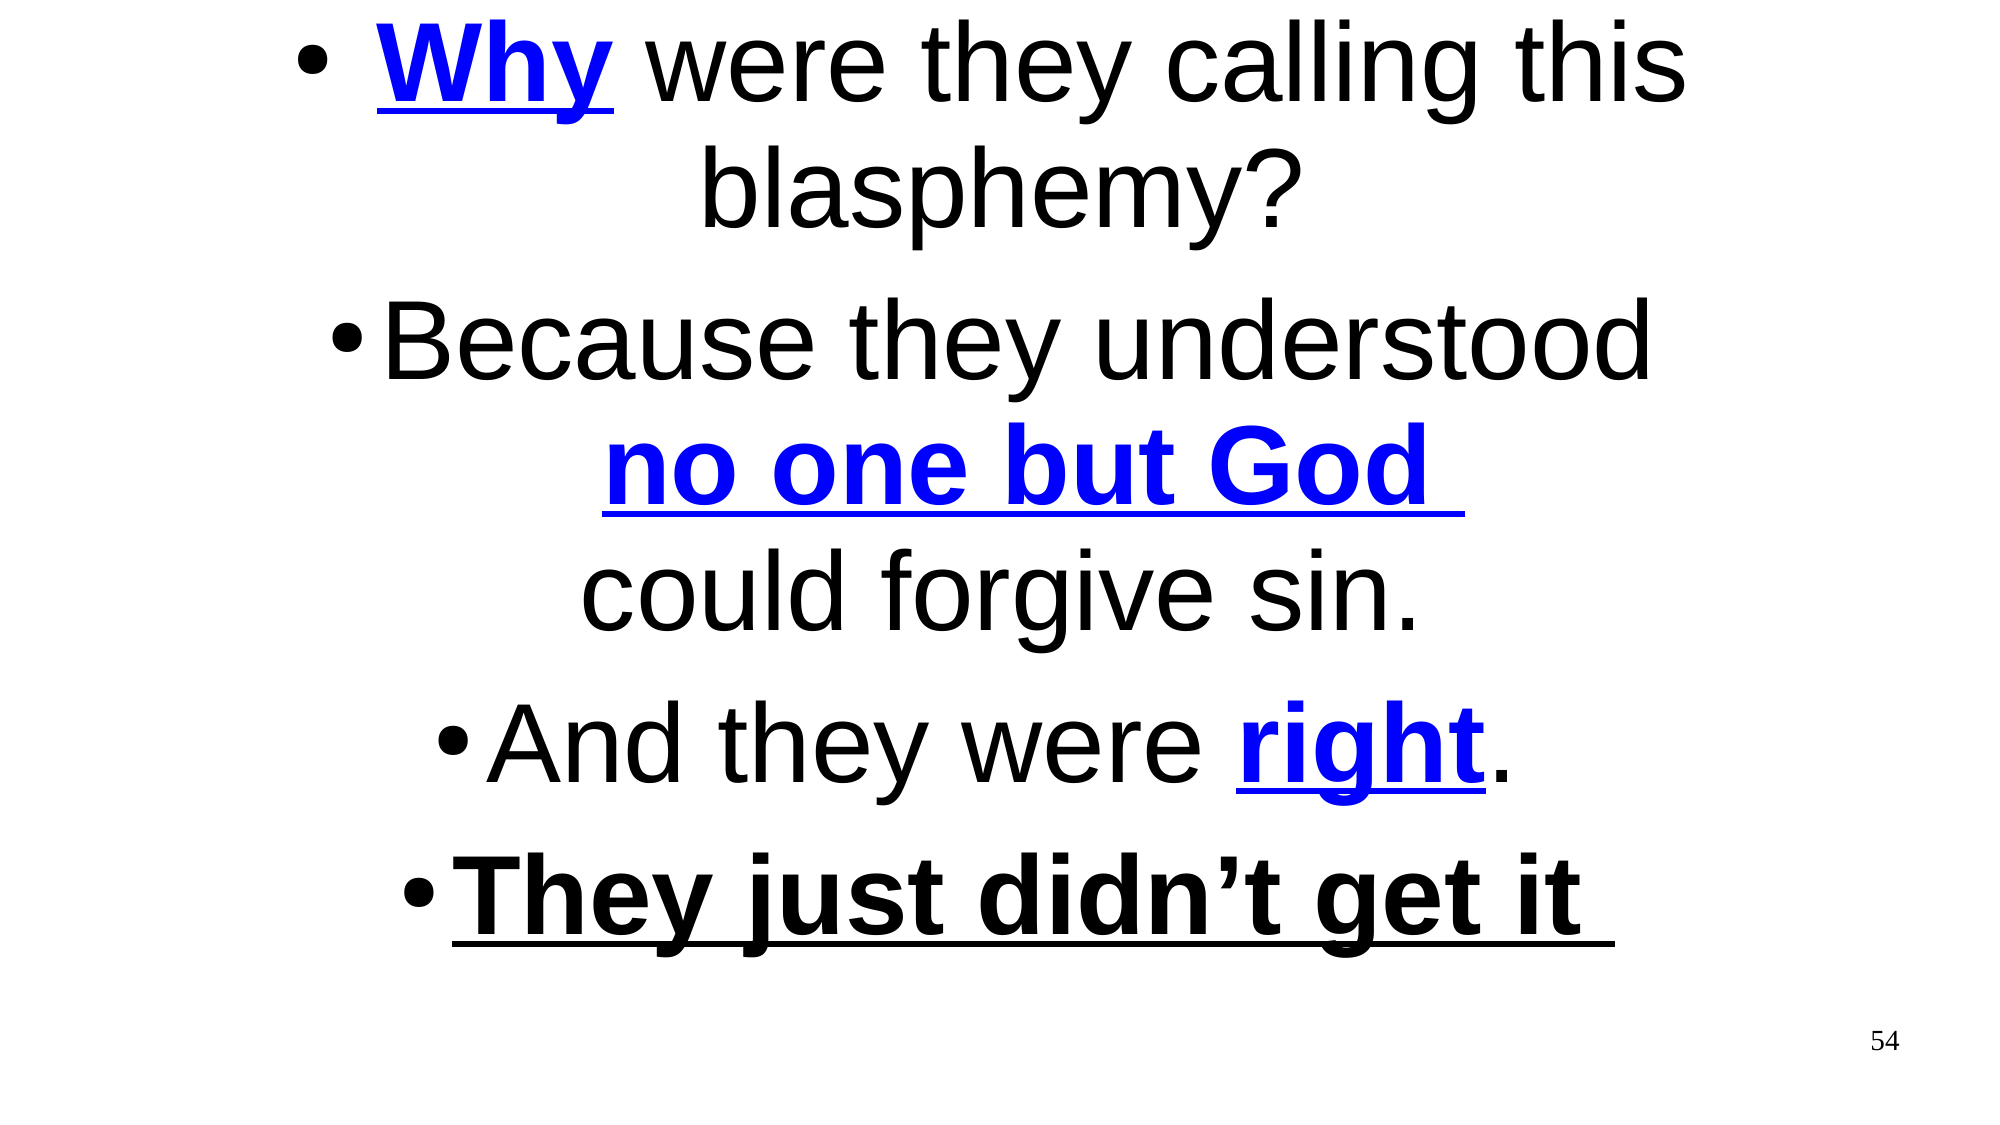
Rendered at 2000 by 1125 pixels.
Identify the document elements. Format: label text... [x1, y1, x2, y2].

list Why were they calling this blasphemy? Because they understood no one but God could forgive sin. And they were right. They just didn’t get it [0, 0, 1996, 1123]
